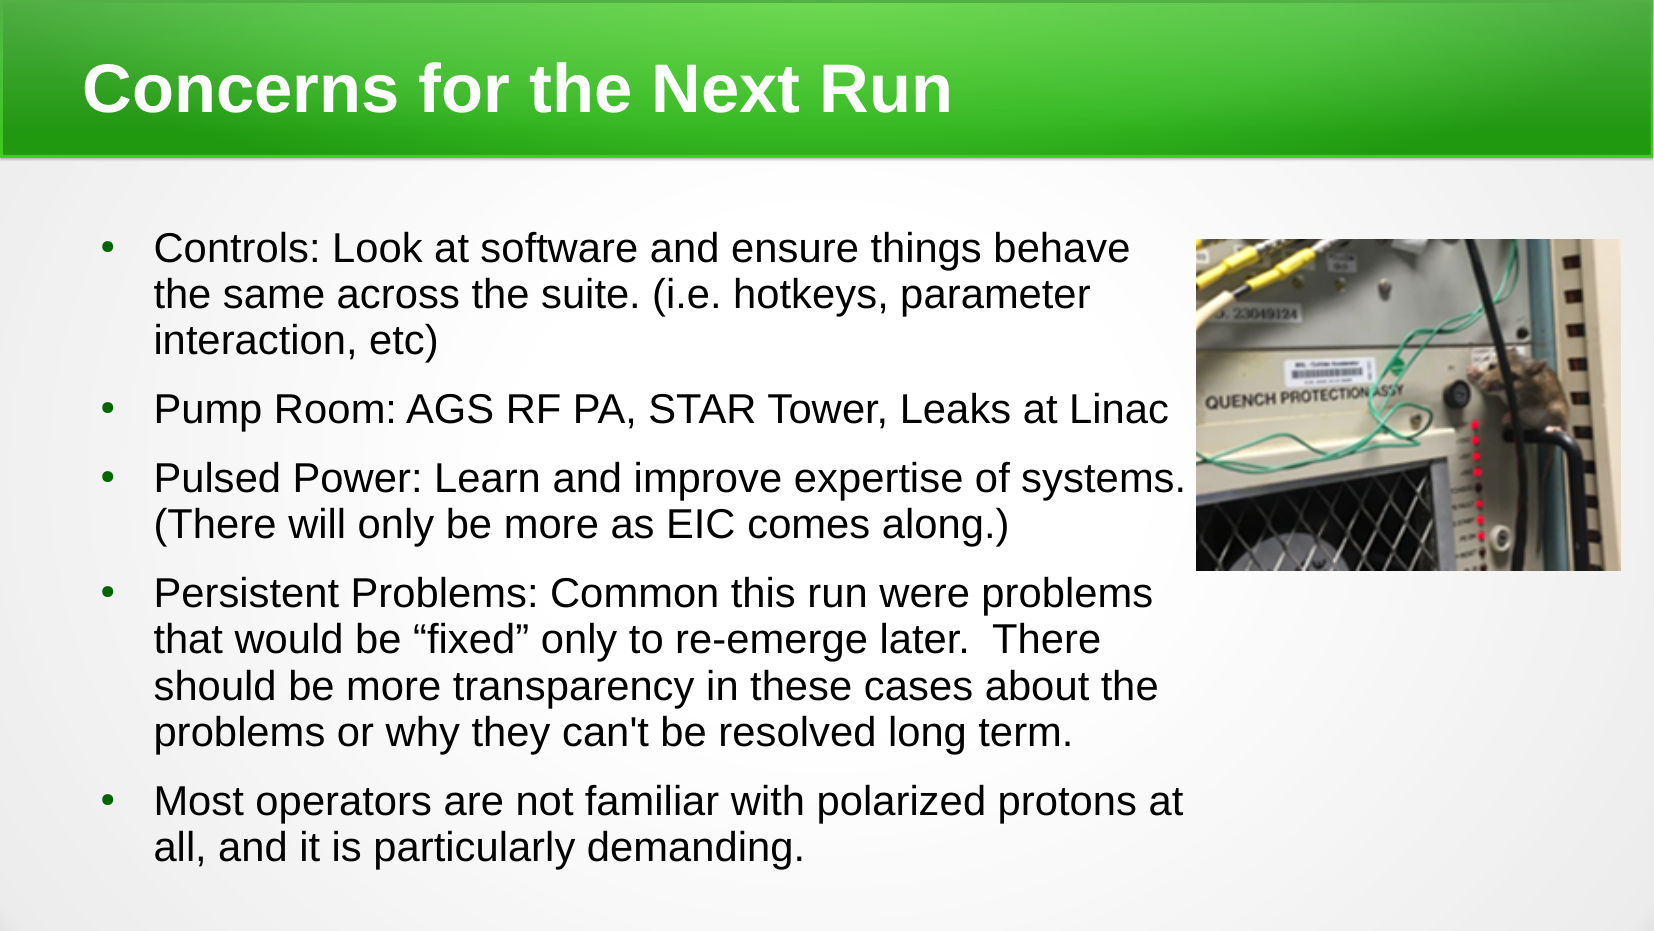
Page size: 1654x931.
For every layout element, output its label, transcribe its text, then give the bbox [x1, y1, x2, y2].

list Controls: Look at software and ensure things behave the same across the suite. (i.e. hotkeys, parameter interaction, etc) Pump Room: AGS RF PA, STAR Tower, Leaks at Linac Pulsed Power: Learn and improve expertise of systems. (There will only be more as EIC comes along.) Persistent Problems: Common this run were problems that would be “fixed” only to re-emerge later. There should be more transparency in these cases about the problems or why they can't be resolved long term. Most operators are not familiar with polarized protons at all, and it is particularly demanding. [82, 224, 1201, 886]
title Concerns for the Next Run [82, 35, 1571, 142]
picture [1196, 239, 1621, 571]
